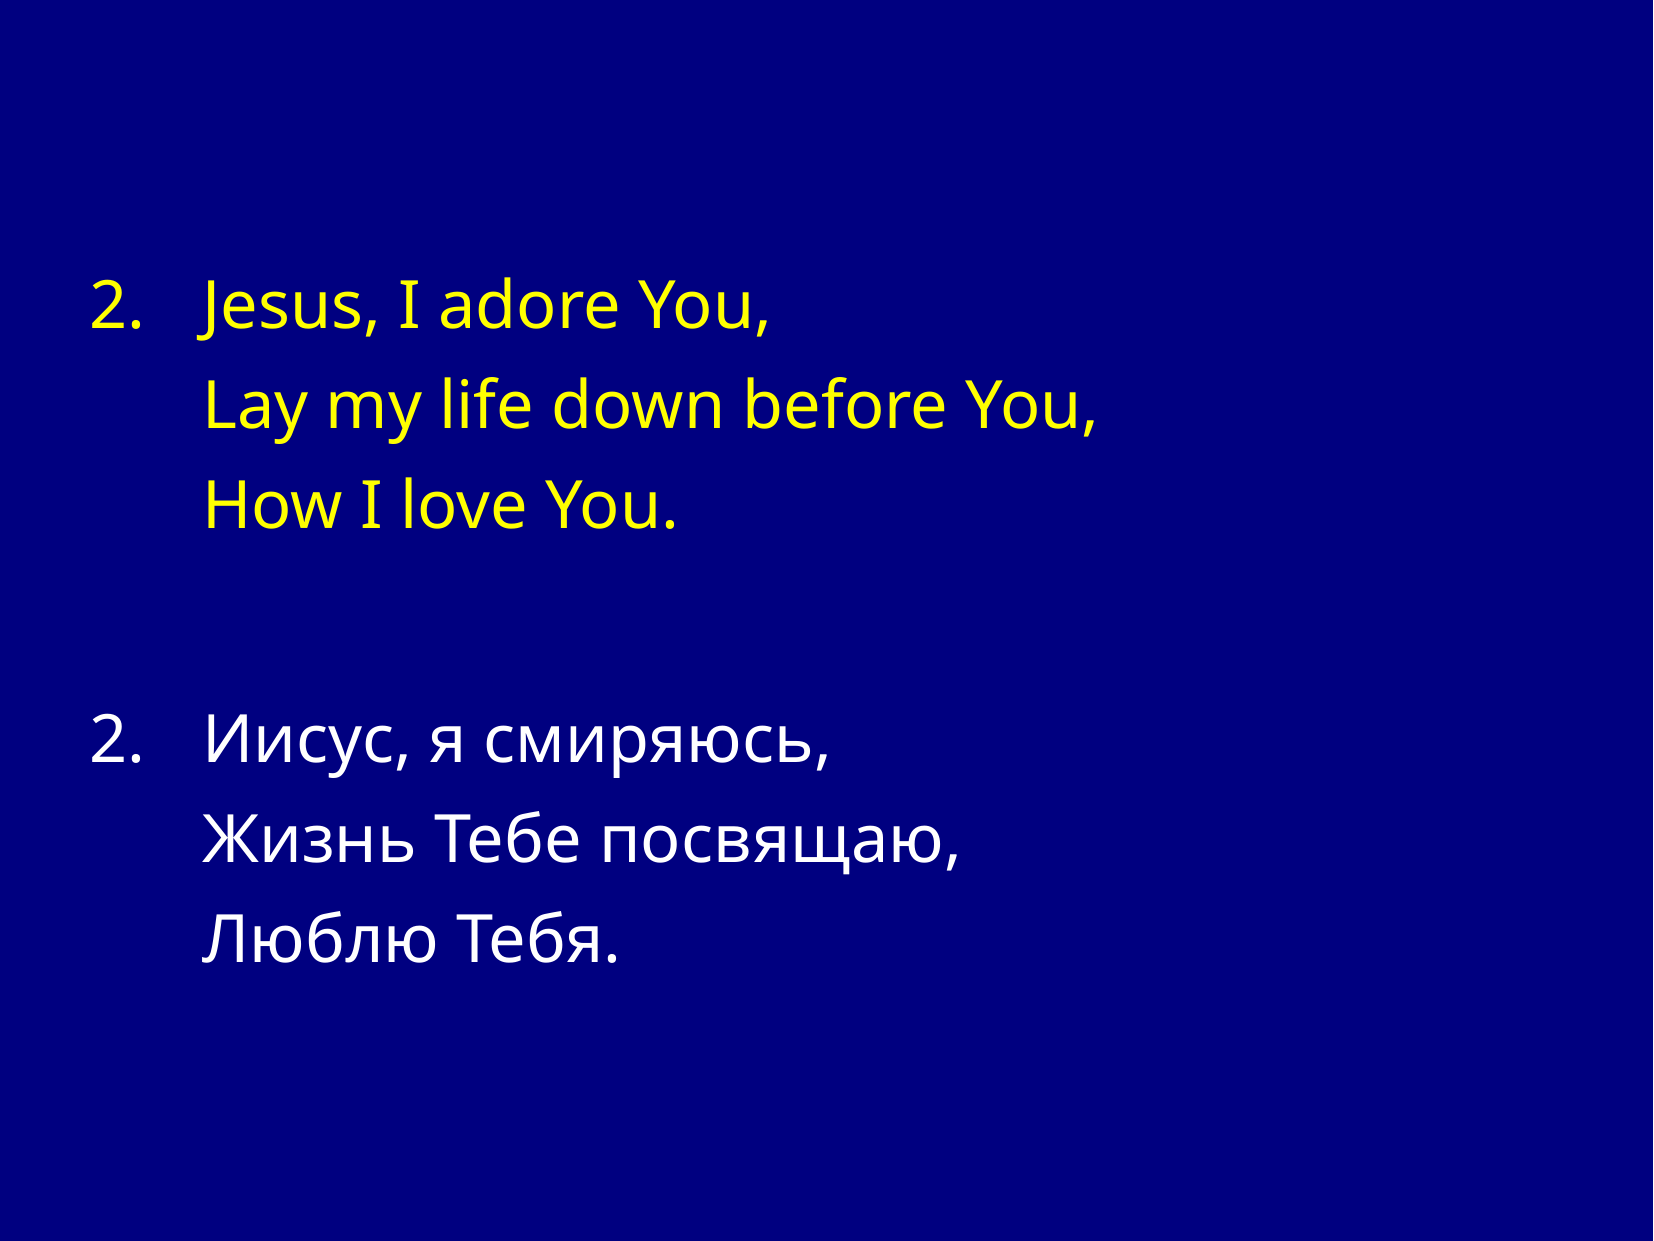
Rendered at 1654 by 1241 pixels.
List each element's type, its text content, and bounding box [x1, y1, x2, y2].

text_box 2. Jesus, I adore You, Lay my life down before You, How I love You. [75, 150, 1576, 638]
text_box 2. Иисус, я смиряюсь, Жизнь Тебе посвящаю, Люблю Тебя. [75, 675, 1576, 1163]
